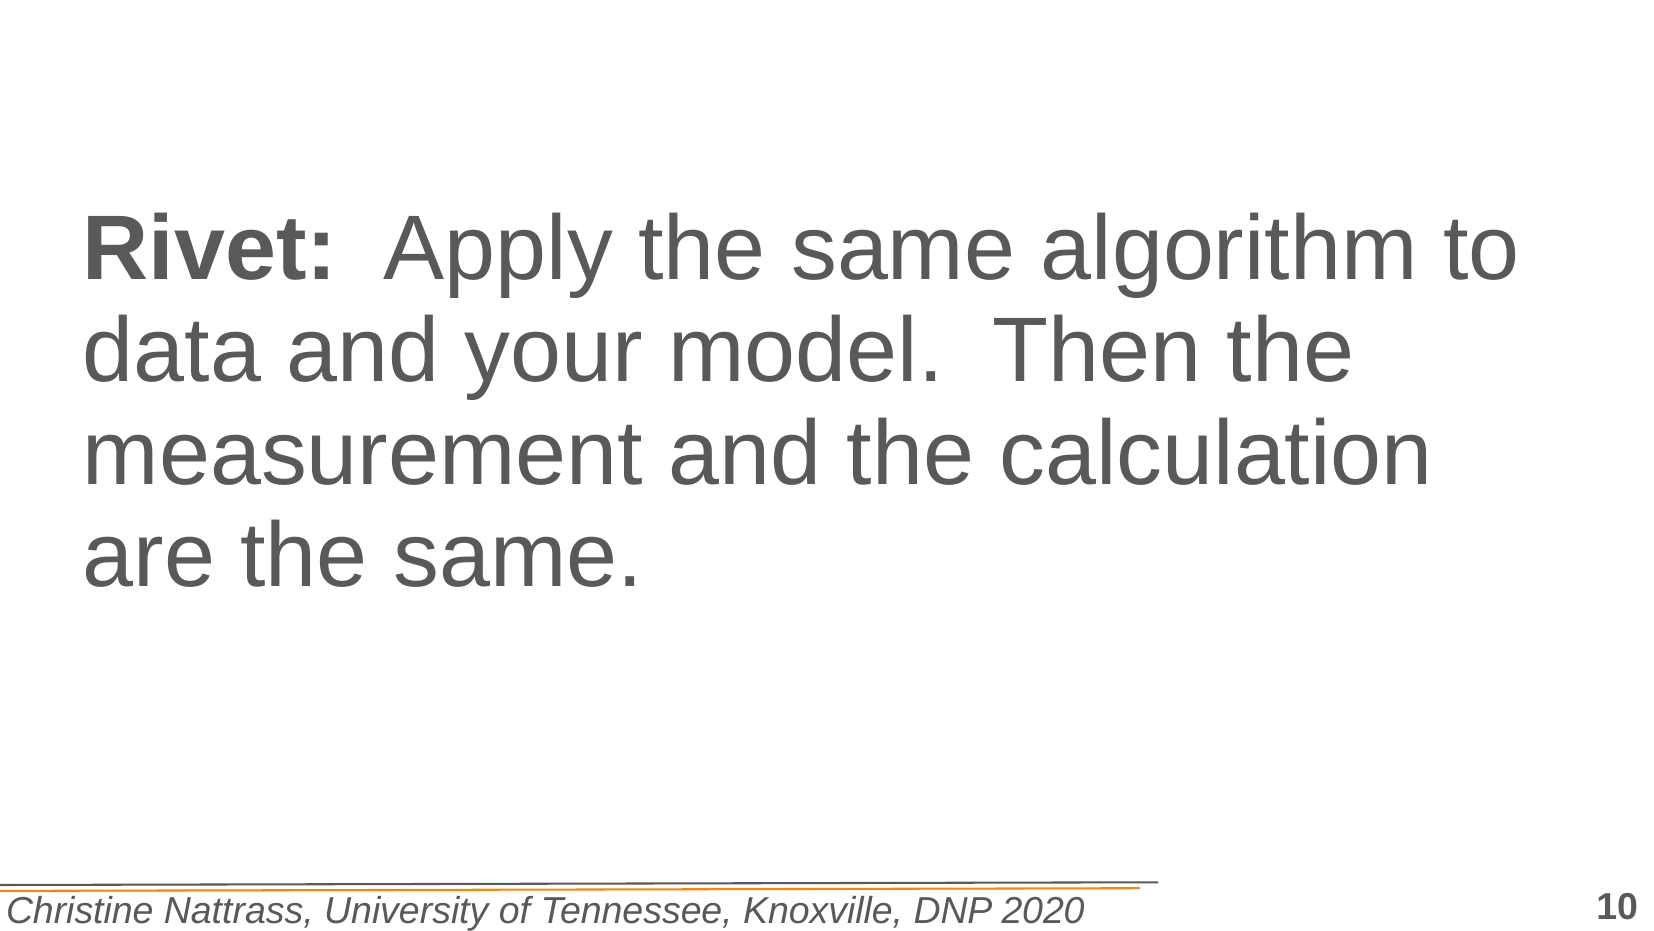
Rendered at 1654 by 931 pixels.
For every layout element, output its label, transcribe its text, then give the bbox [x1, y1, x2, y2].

title Rivet: Apply the same algorithm to data and your model. Then the measurement and the calculation are the same. [82, 196, 1571, 607]
